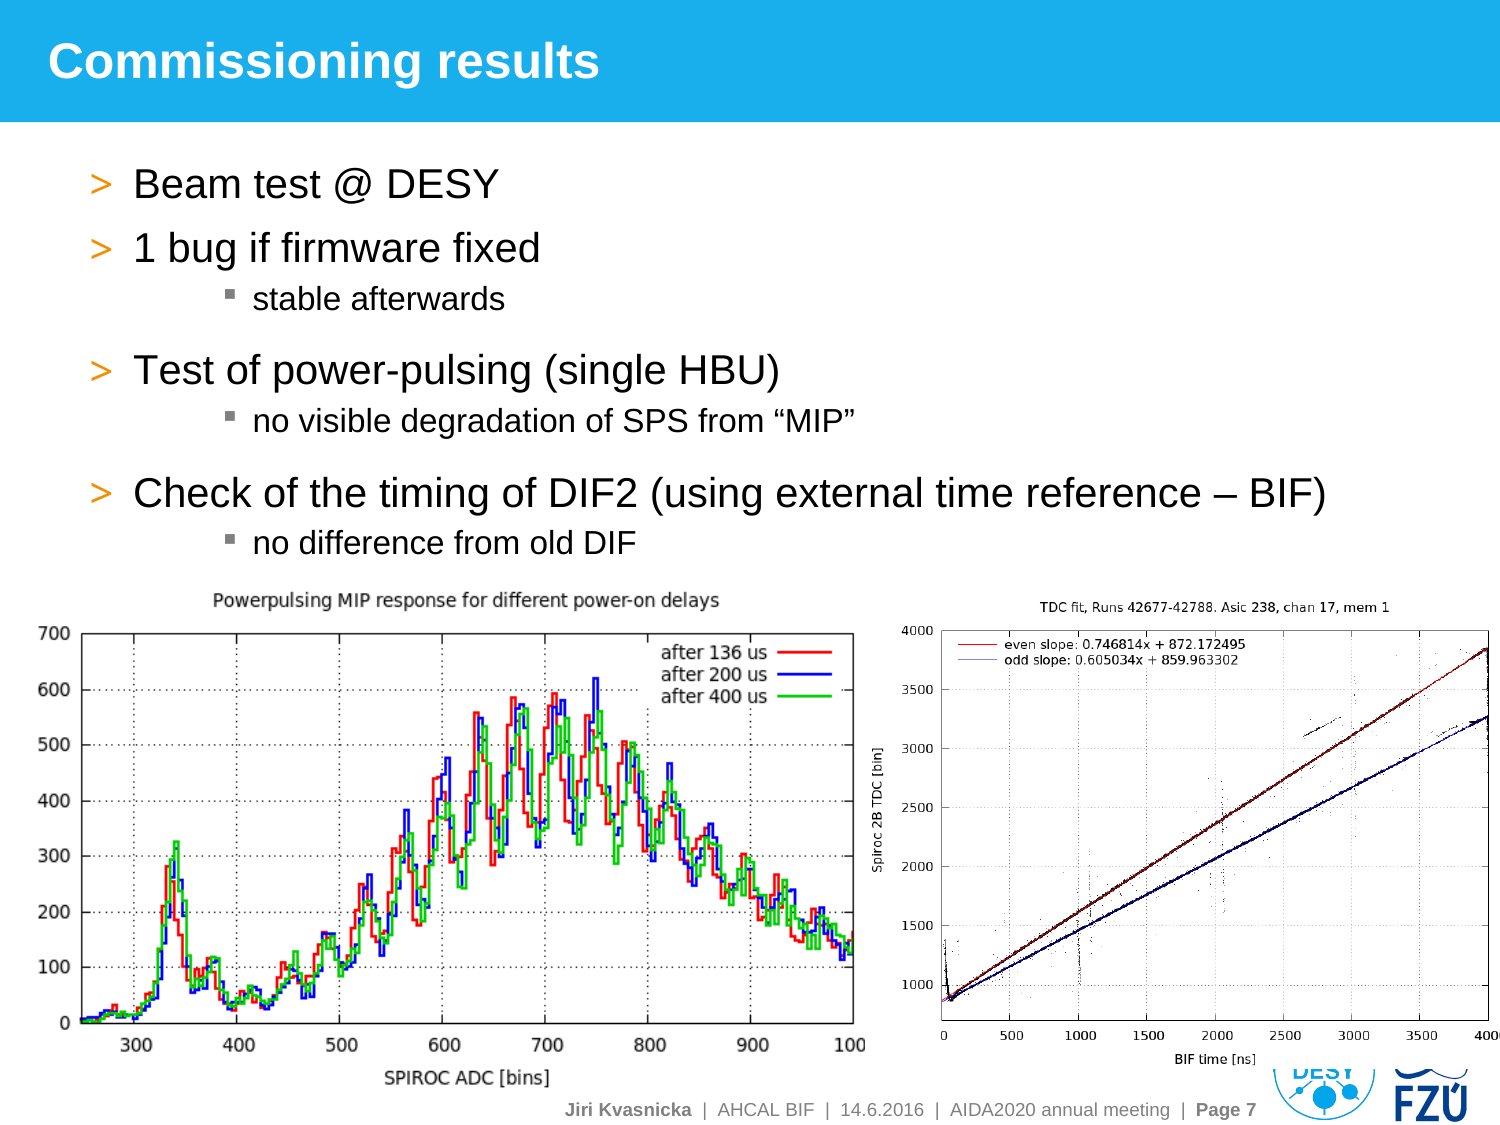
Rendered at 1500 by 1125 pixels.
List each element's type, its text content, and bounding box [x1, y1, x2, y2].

picture [10, 566, 1500, 1122]
title Commissioning results [47, 16, 1446, 107]
list Beam test @ DESY 1 bug if firmware fixed stable afterwards Test of power-pulsing (single HBU) no visible degradation of SPS from “MIP” Check of the timing of DIF2 (using external time reference – BIF) no difference from old DIF [46, 160, 1444, 584]
